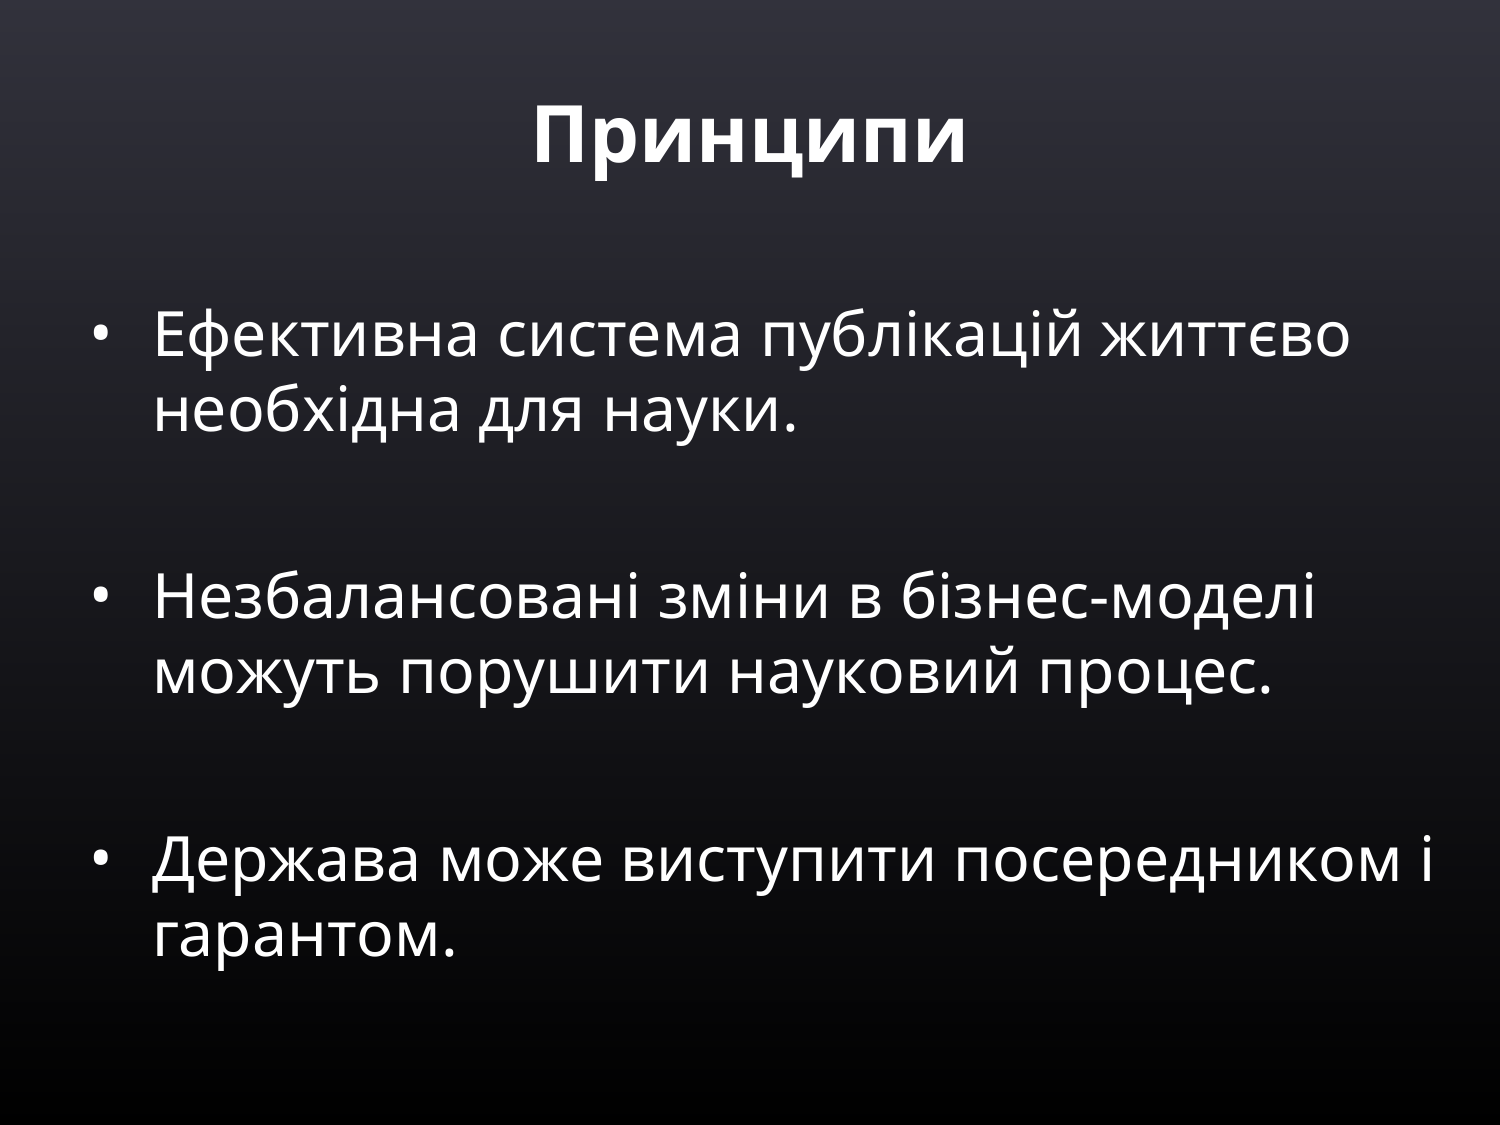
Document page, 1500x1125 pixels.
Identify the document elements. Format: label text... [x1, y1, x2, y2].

title Принципи [24, 37, 1476, 225]
text_box Ефективна система публікацій життєво необхідна для науки. [74, 287, 1463, 451]
text_box Держава може виступити посередником і гарантом. [74, 812, 1463, 976]
text_box Незбалансовані зміни в бізнес-моделі можуть порушити науковий процес. [74, 549, 1463, 713]
